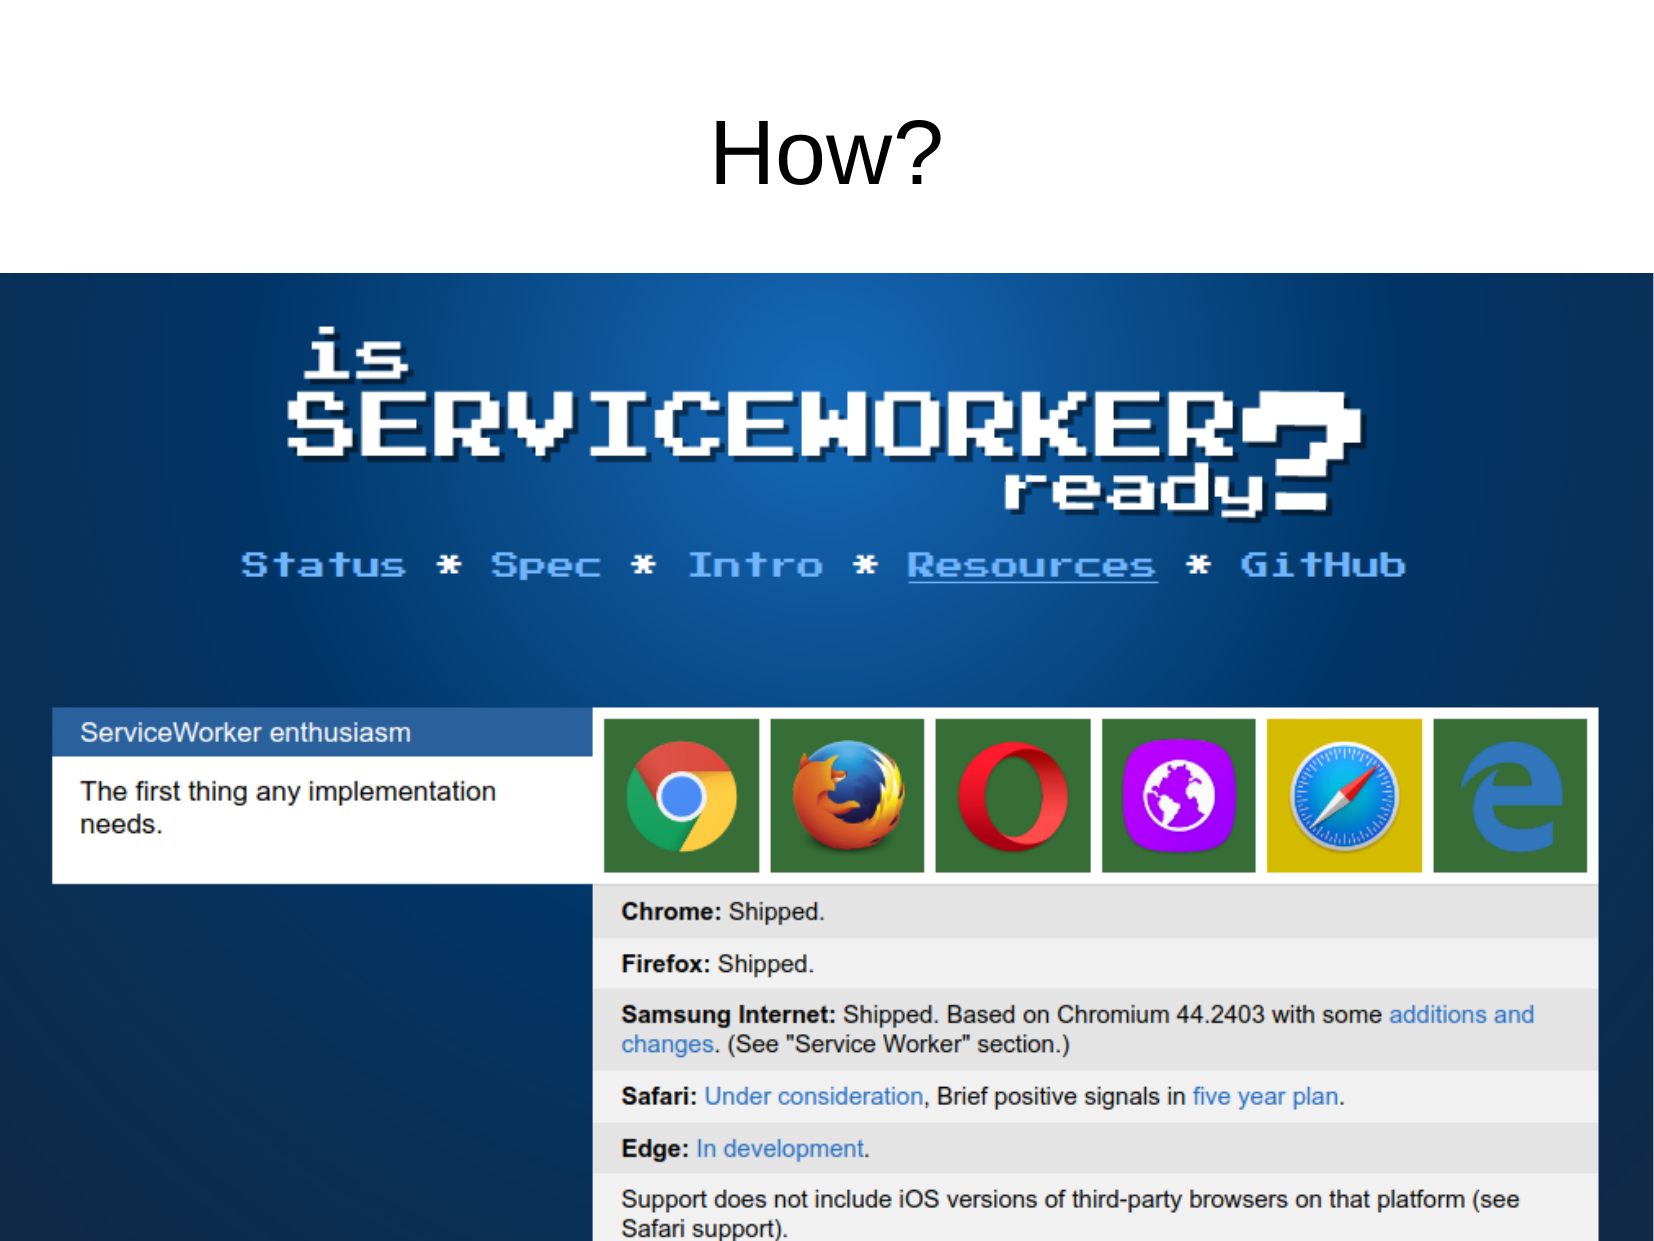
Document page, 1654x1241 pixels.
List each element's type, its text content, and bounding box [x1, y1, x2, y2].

picture [0, 273, 1654, 1241]
title How? [82, 49, 1571, 257]
